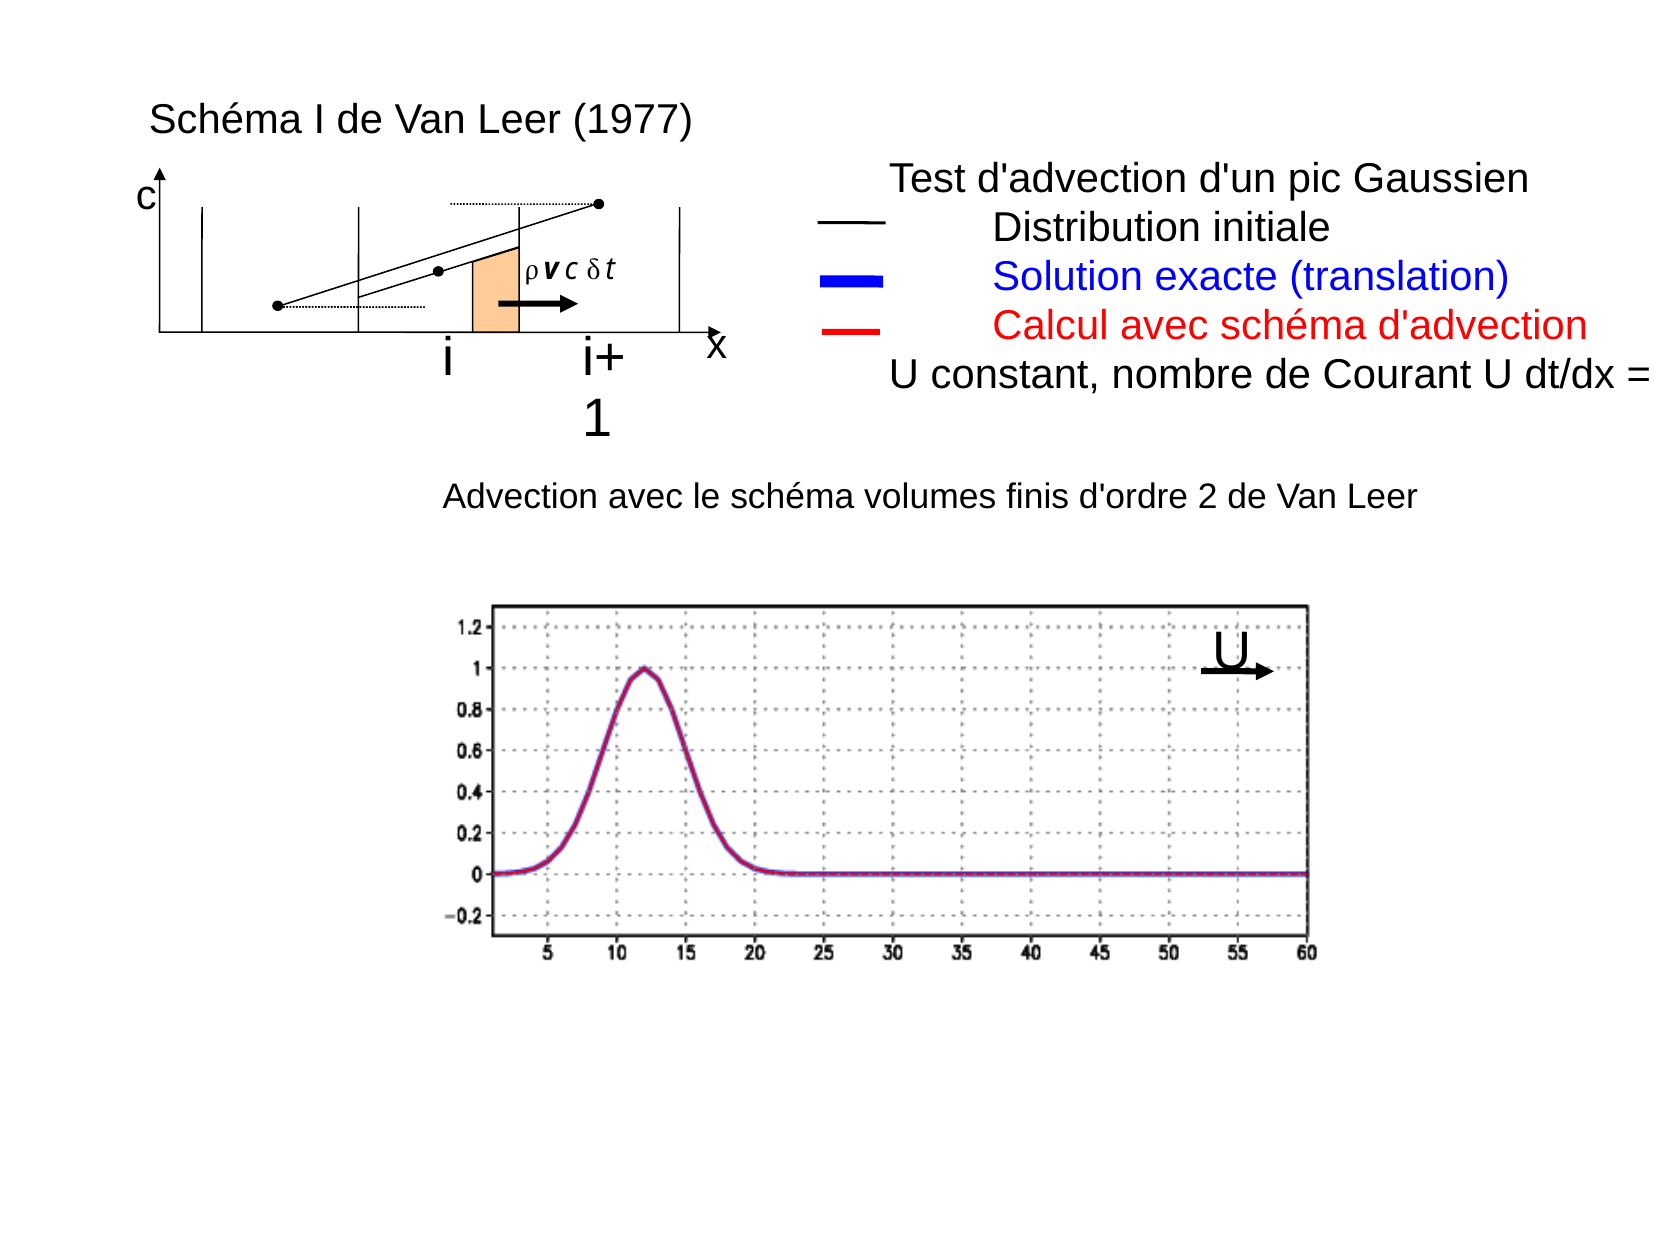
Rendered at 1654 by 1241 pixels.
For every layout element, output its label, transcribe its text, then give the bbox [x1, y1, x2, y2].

text_box i+1 [582, 327, 647, 372]
text_box c [135, 172, 149, 212]
text_box [472, 247, 520, 333]
text_box [433, 266, 443, 272]
chart [518, 242, 623, 294]
text_box x [706, 321, 722, 361]
text_box [594, 199, 604, 209]
text_box i [442, 327, 454, 372]
text_box Schéma I de Van Leer (1977)‏ [148, 96, 818, 152]
text_box Test d'advection d'un pic Gaussien Distribution initiale Solution exacte (translation)‏ Calcul avec schéma d'advection U constant, nombre de Courant U dt/dx = 0,2 [888, 155, 1544, 396]
text_box U [1212, 620, 1243, 666]
text_box c [141, 189, 149, 206]
picture [428, 588, 1333, 979]
text_box Advection avec le schéma volumes finis d'ordre 2 de Van Leer [442, 477, 1281, 517]
text_box [272, 301, 283, 311]
